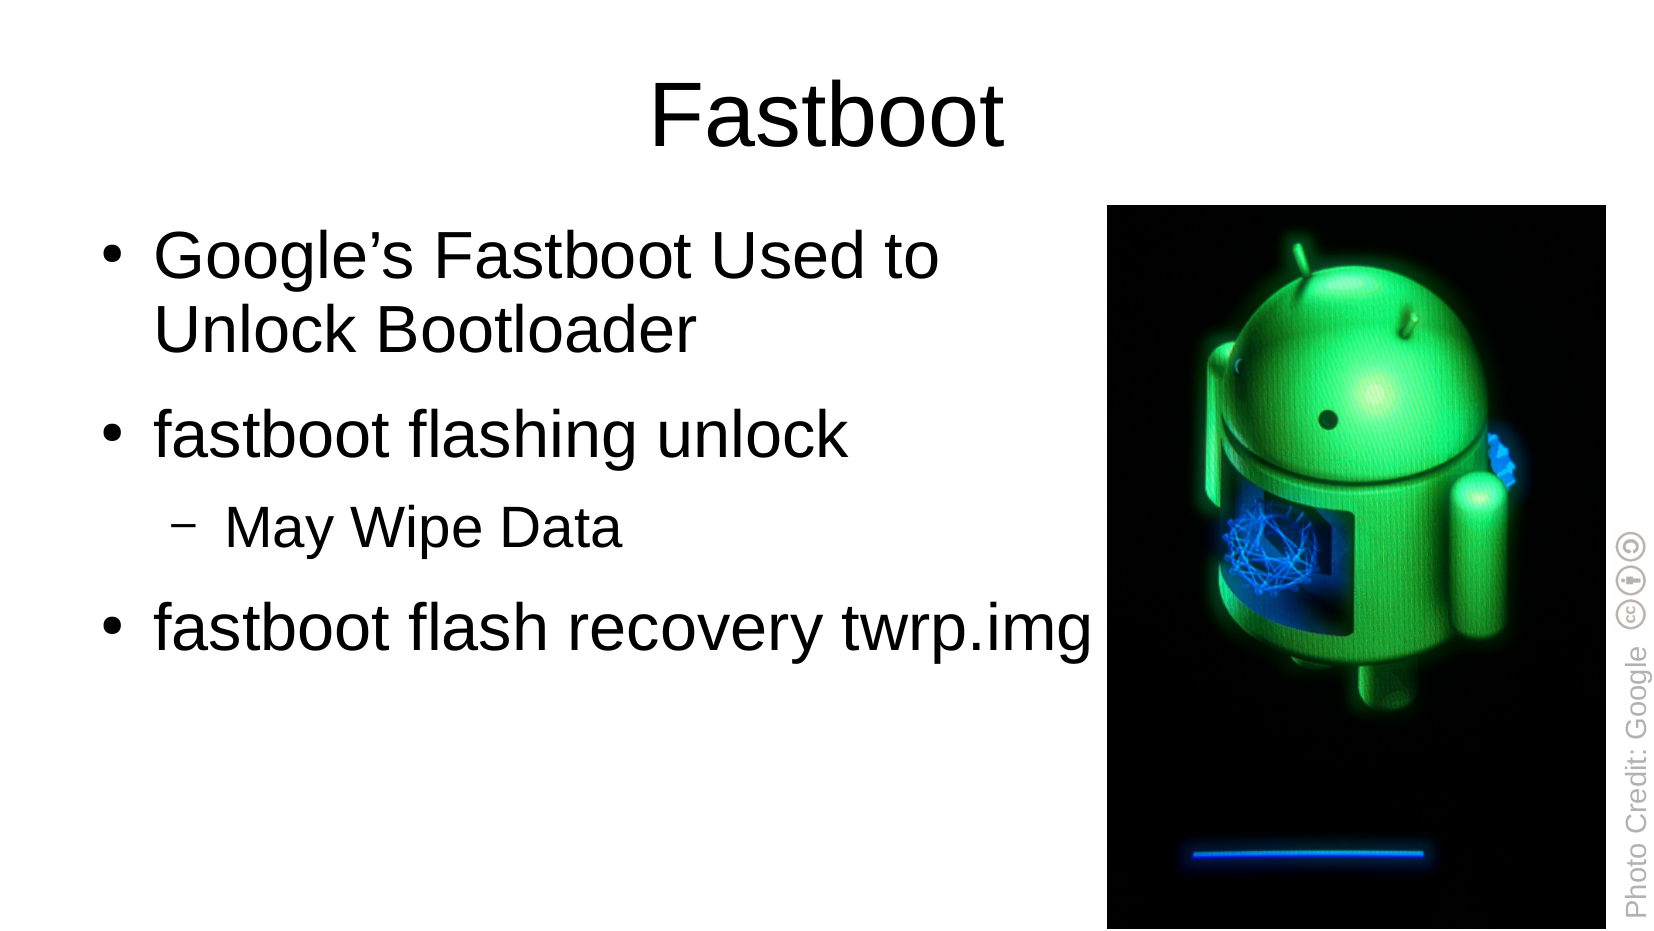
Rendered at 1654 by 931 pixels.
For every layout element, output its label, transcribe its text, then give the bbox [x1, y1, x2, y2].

list Google’s Fastboot Used to Unlock Bootloader fastboot flashing unlock May Wipe Data fastboot flash recovery twrp.img [82, 217, 1571, 931]
picture [1610, 525, 1651, 634]
text_box Photo Credit: Google [1612, 495, 1654, 931]
picture [1107, 205, 1606, 930]
title Fastboot [82, 37, 1571, 193]
